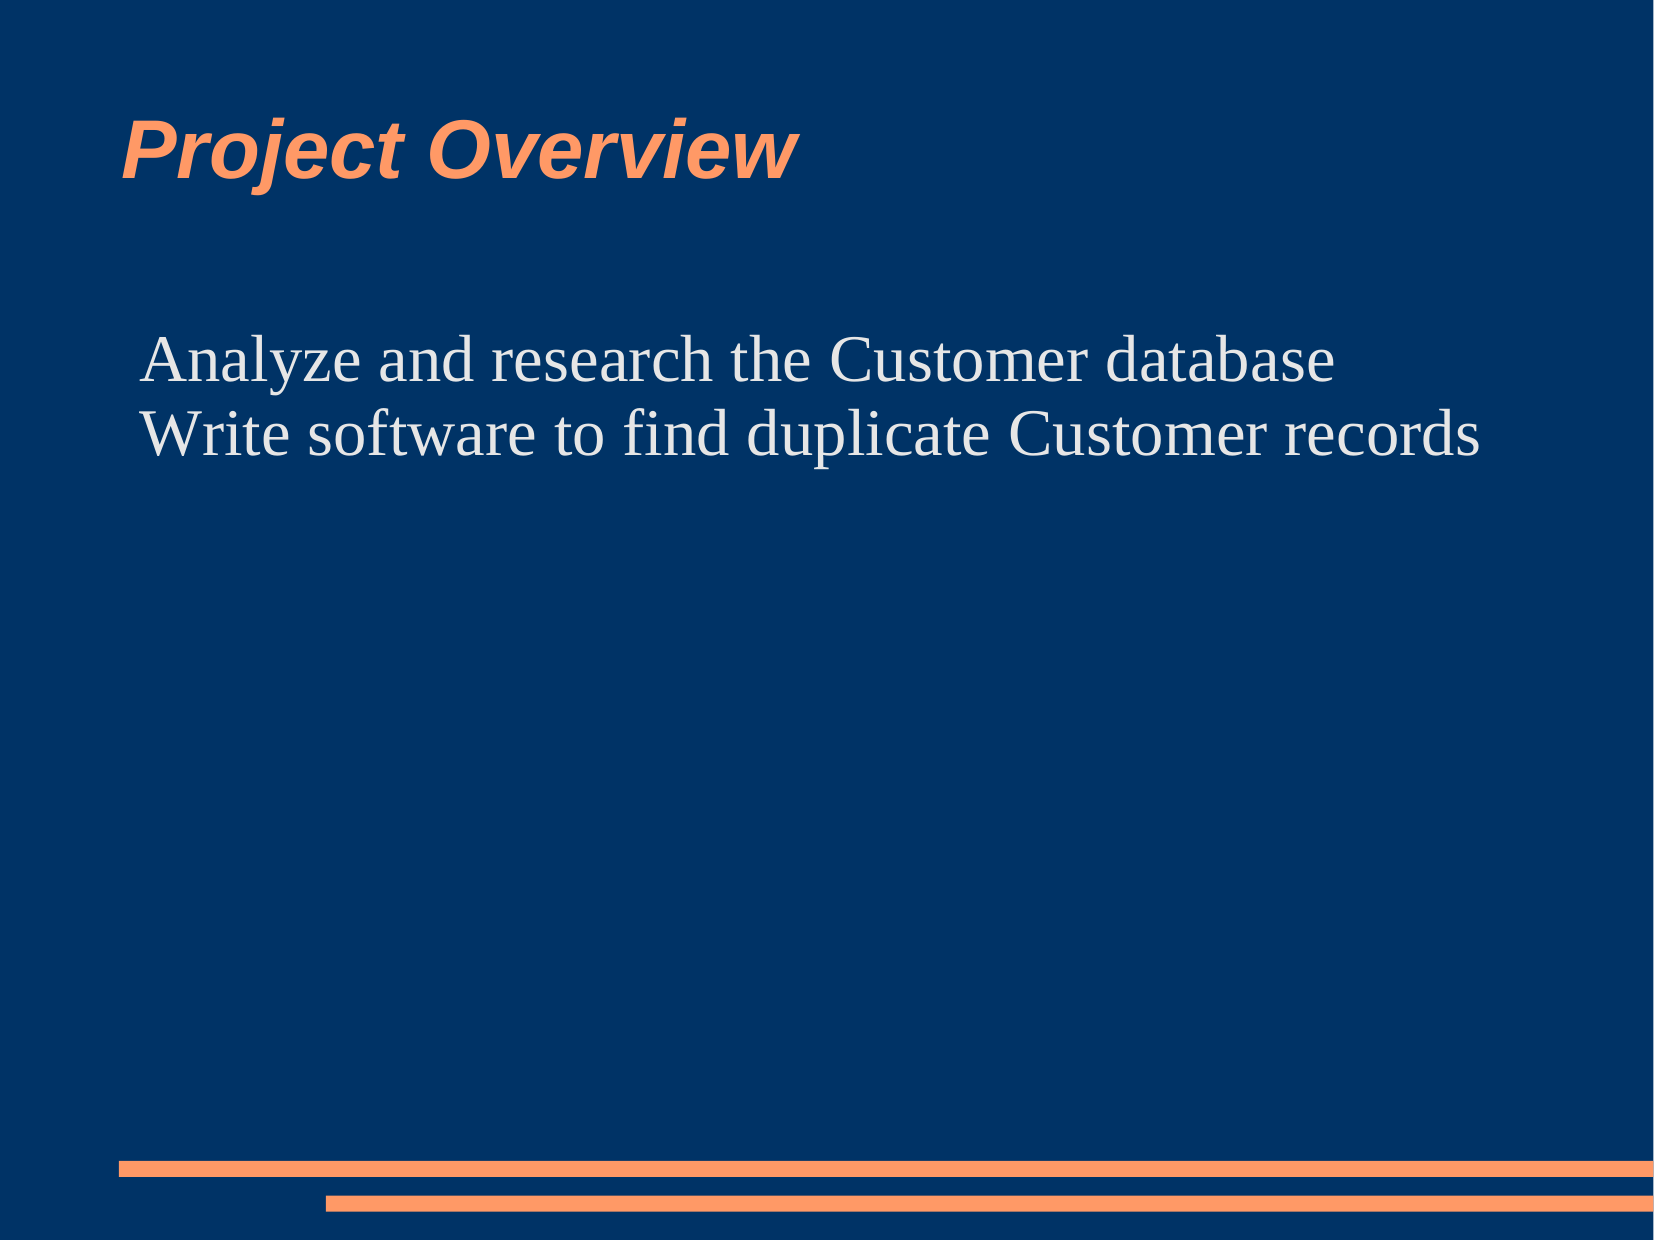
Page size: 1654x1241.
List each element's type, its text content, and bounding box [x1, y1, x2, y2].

title Project Overview [121, 46, 1534, 254]
list Analyze and research the Customer database Write software to find duplicate Customer records [121, 322, 1561, 1133]
